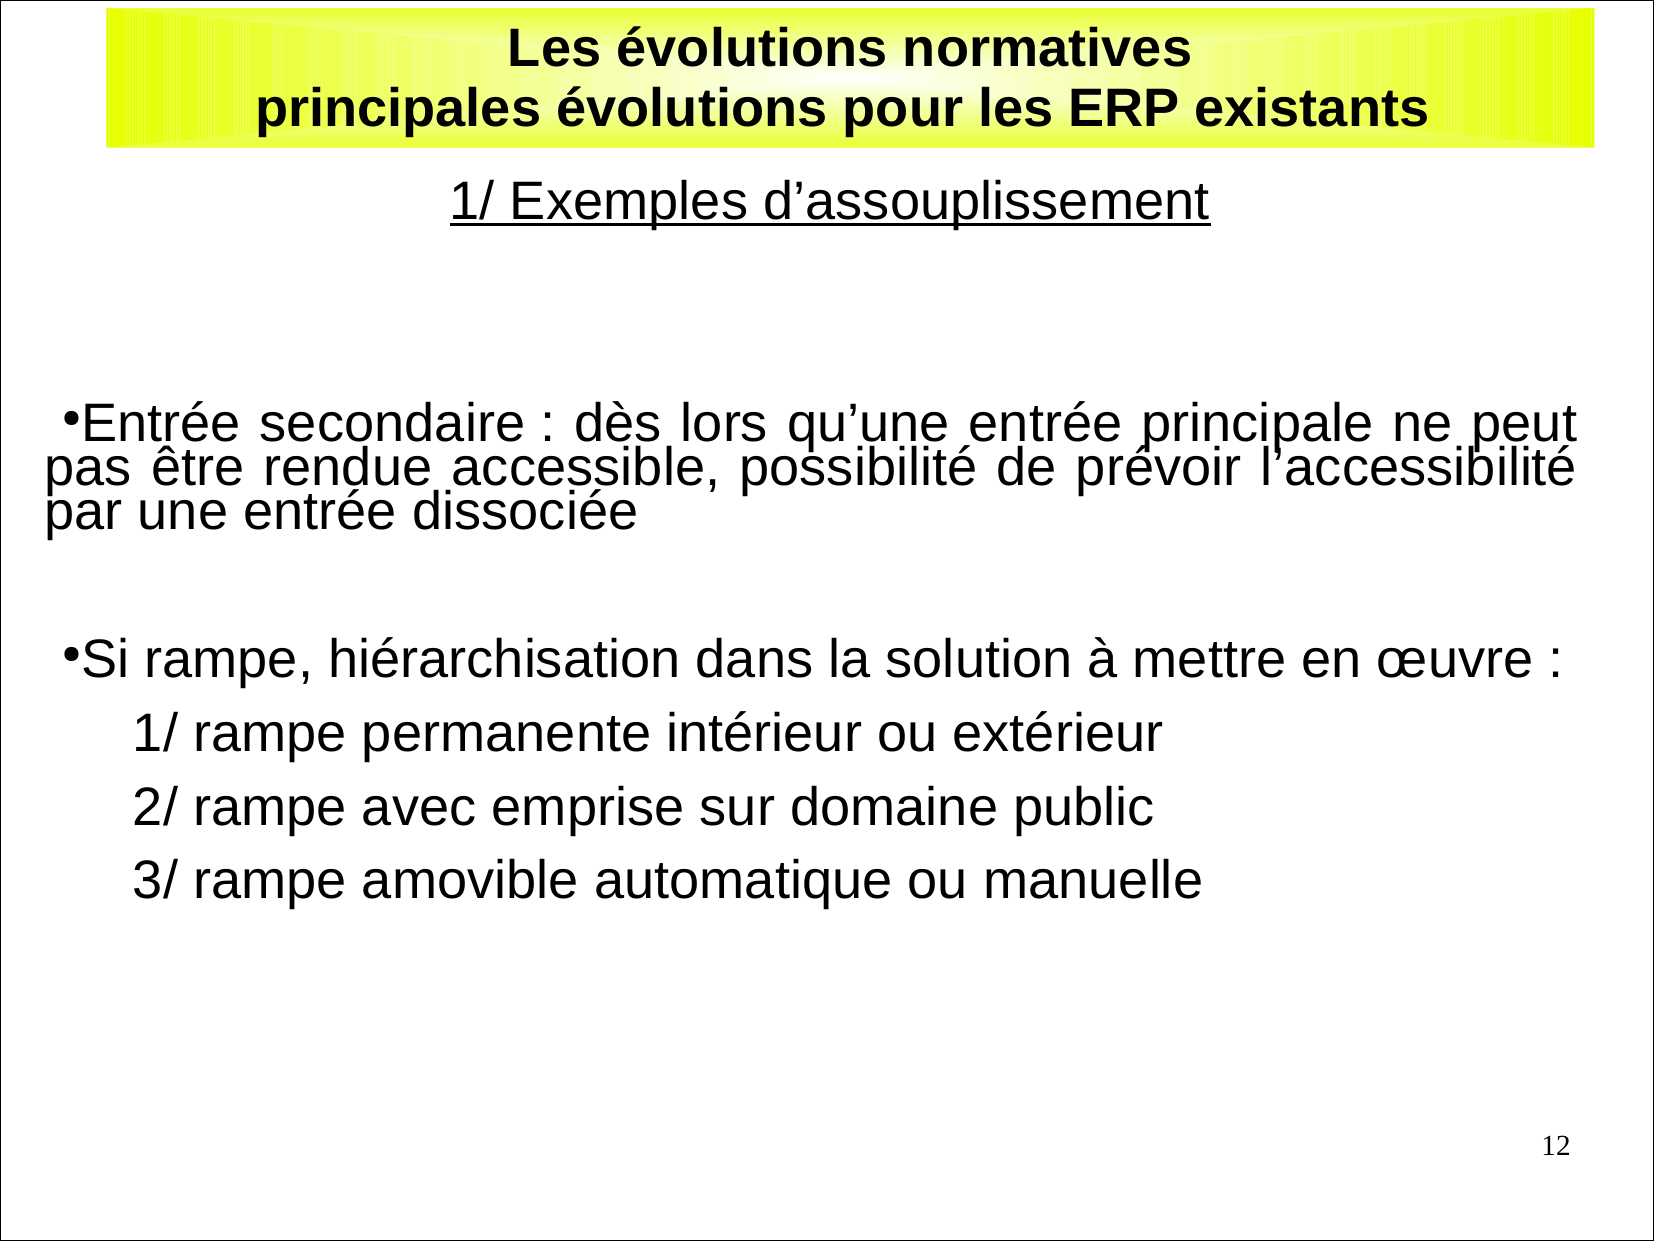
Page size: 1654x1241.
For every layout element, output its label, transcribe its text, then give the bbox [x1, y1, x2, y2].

title Les évolutions normatives principales évolutions pour les ERP existants [106, 8, 1595, 148]
text_box 1/ Exemples d’assouplissement Entrée secondaire : dès lors qu’une entrée principale ne peut pas être rendue accessible, possibilité de prévoir l’accessibilité par une entrée dissociée Si rampe, hiérarchisation dans la solution à mettre en œuvre : 1/ rampe permanente intérieur ou extérieur 2/ rampe avec emprise sur domaine public 3/ rampe amovible automatique ou manuelle [29, 177, 1595, 1241]
